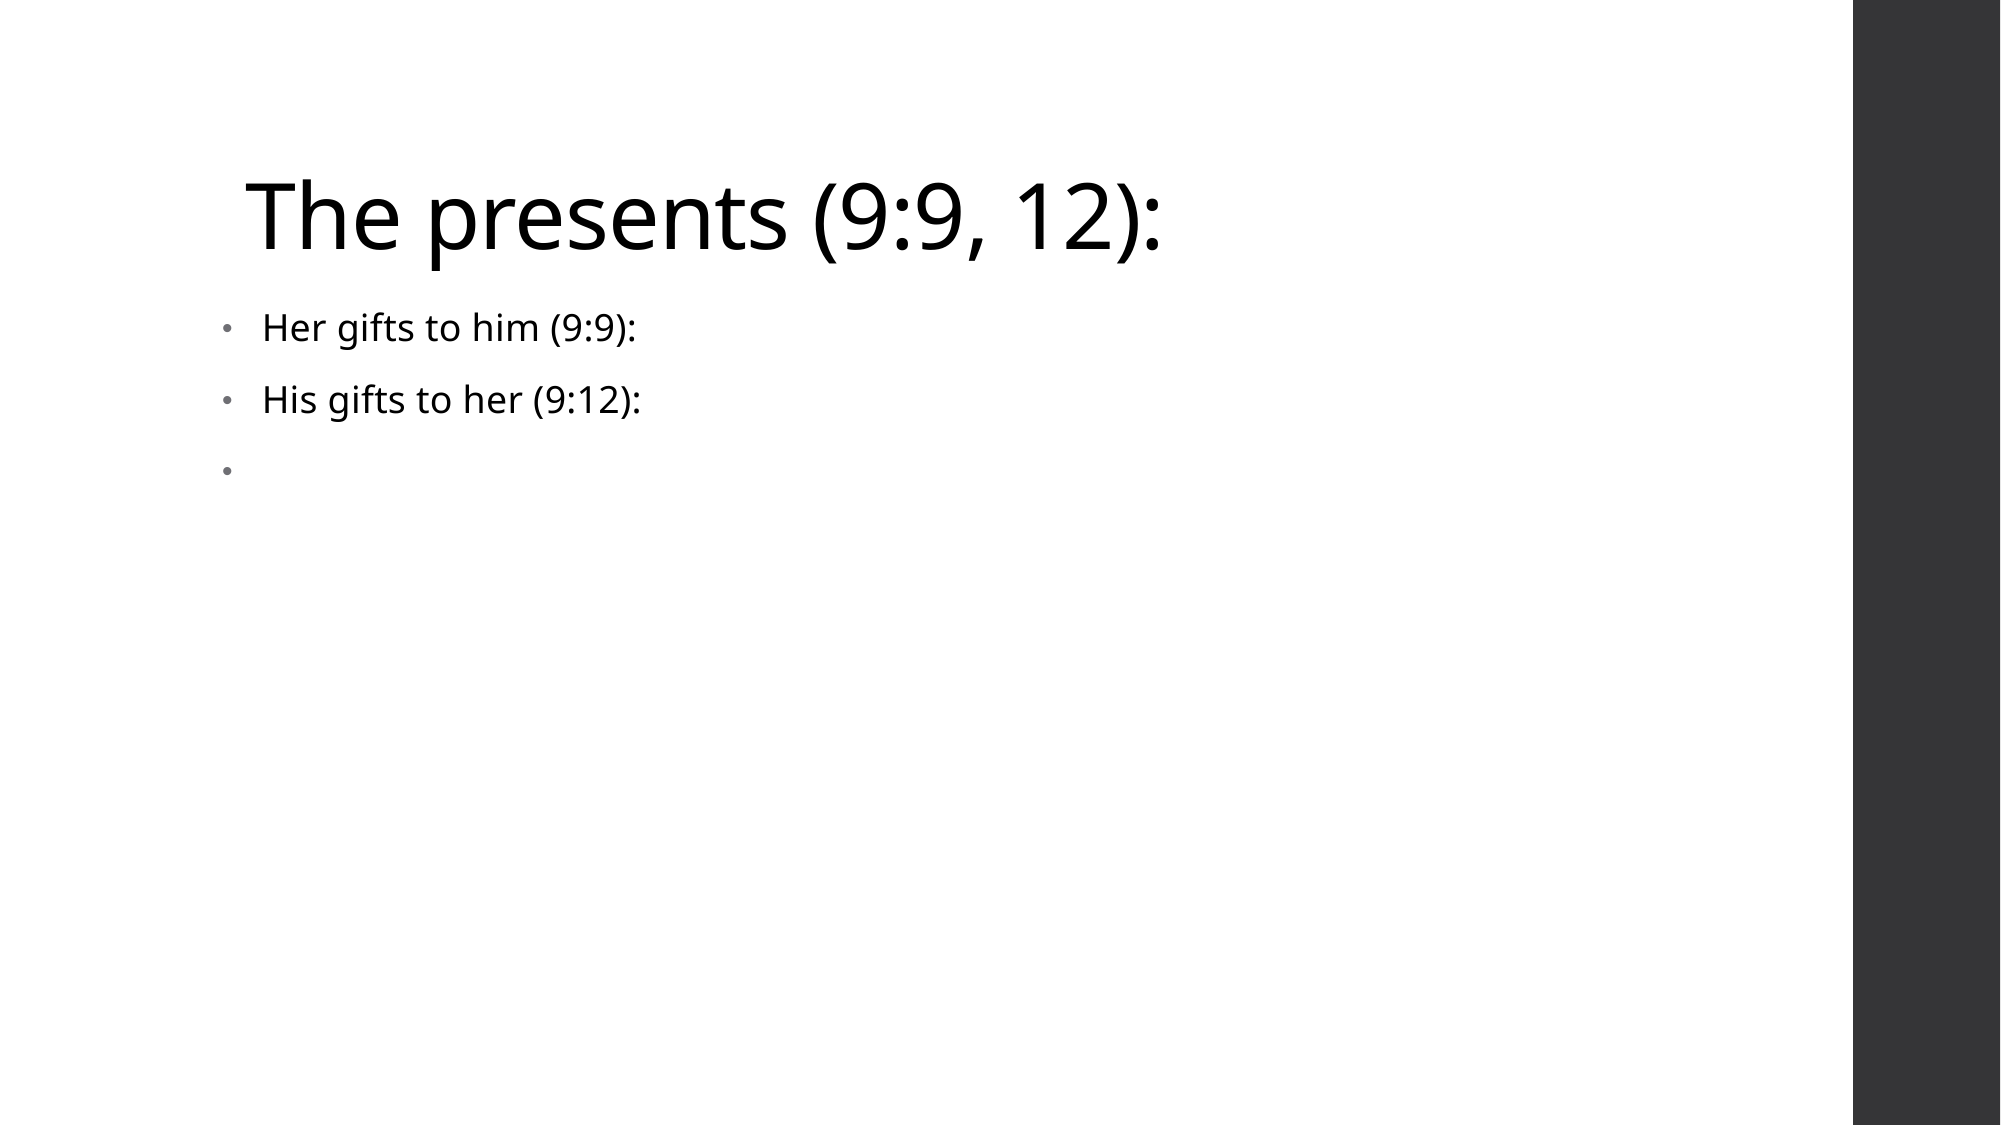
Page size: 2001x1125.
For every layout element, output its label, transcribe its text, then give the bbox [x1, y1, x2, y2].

title The presents (9:9, 12): [206, 60, 1797, 278]
list Her gifts to him (9:9): His gifts to her (9:12): [206, 299, 1617, 1014]
